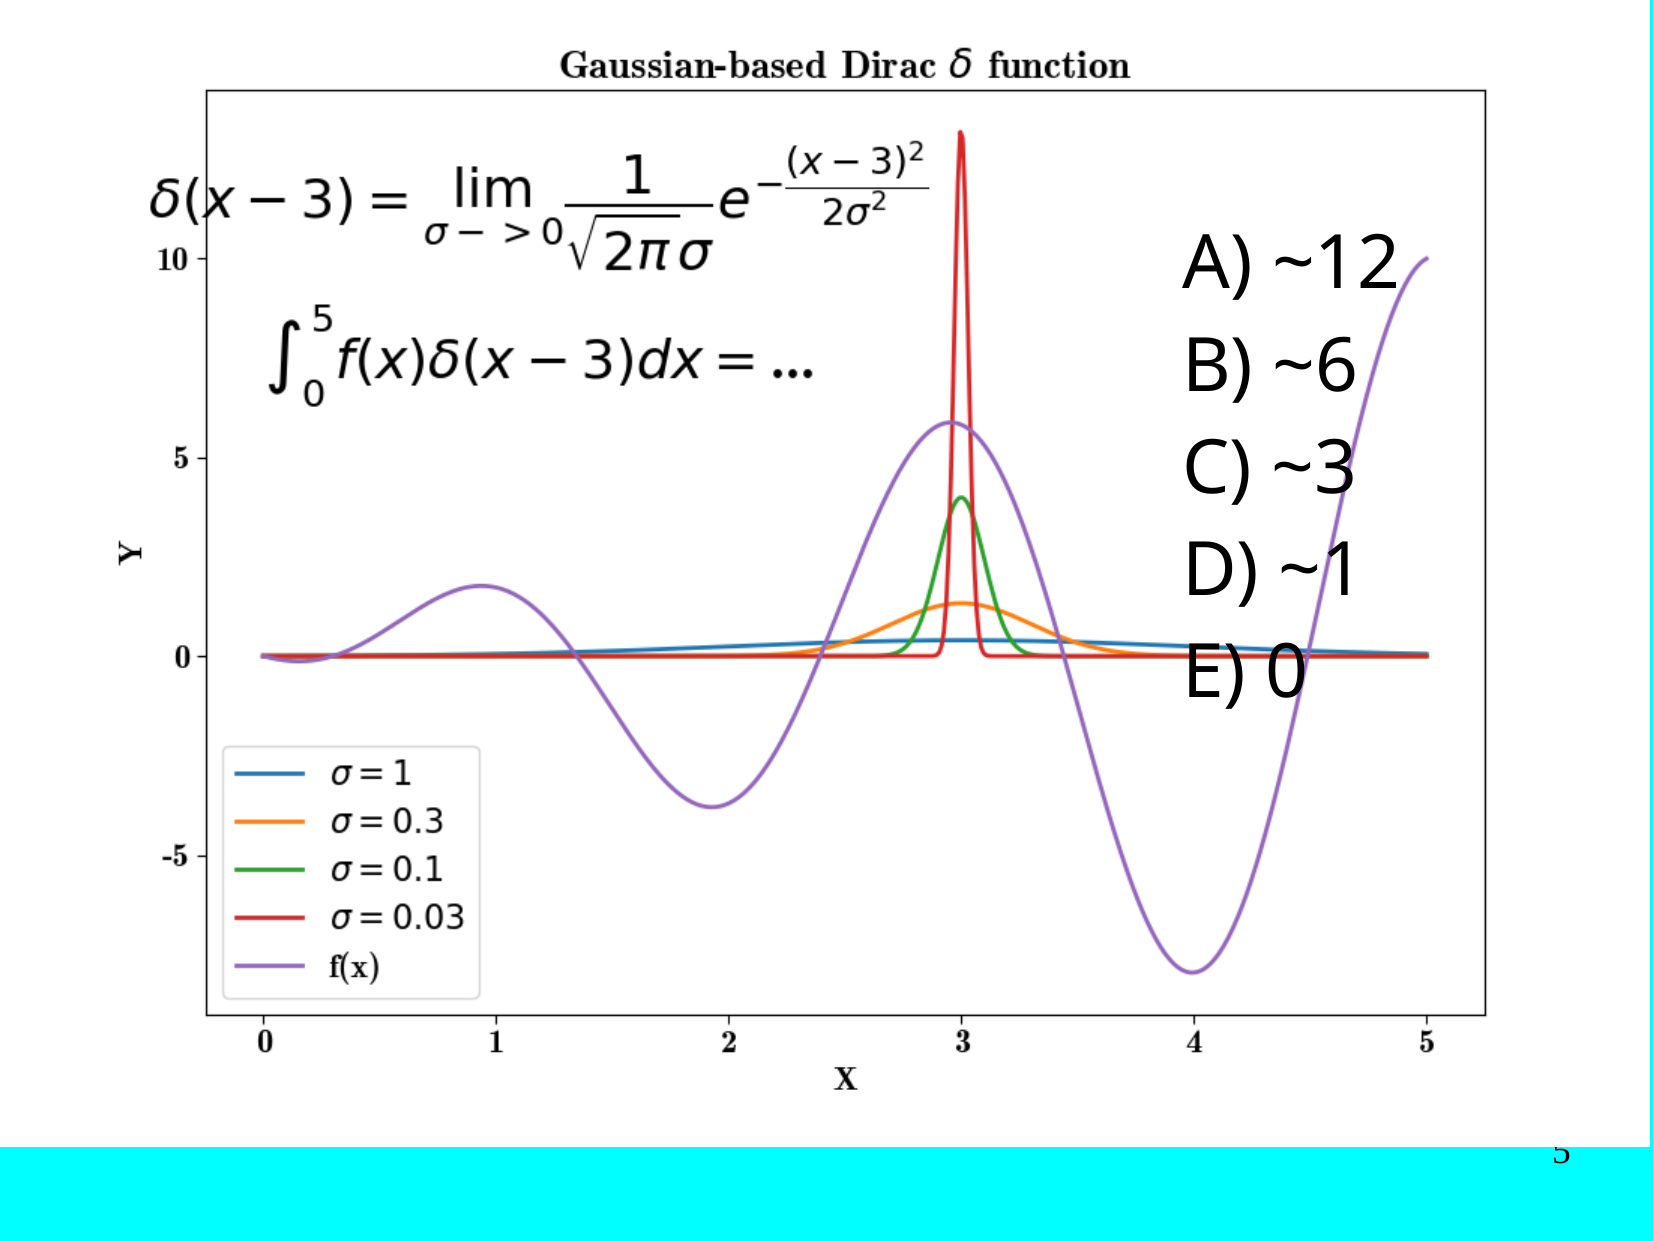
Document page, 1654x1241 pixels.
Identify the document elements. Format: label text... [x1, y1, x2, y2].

picture [0, 0, 1654, 1241]
text_box A) ~12 B) ~6 C) ~3 D) ~1 E) 0 [1167, 98, 1621, 1182]
